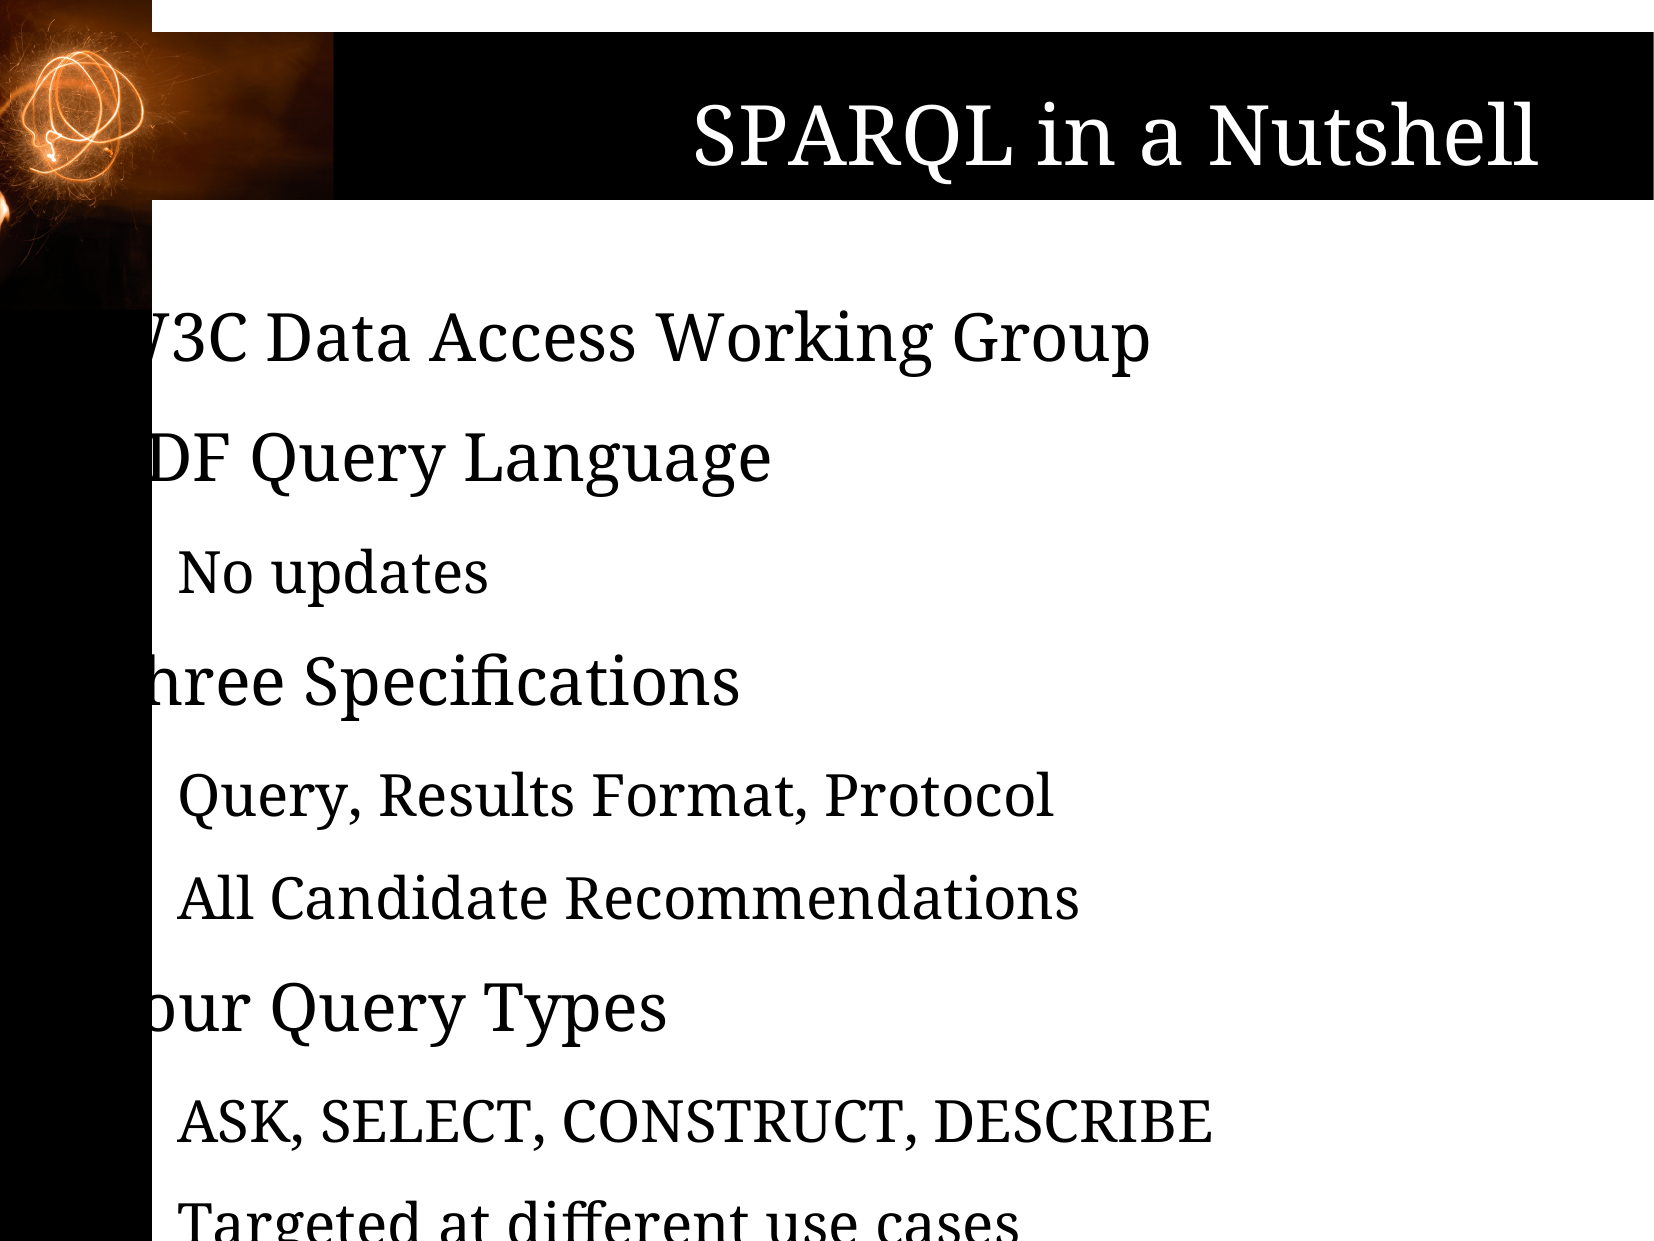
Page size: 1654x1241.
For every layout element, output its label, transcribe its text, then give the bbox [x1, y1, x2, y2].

picture [0, 0, 372, 1241]
list W3C Data Access Working Group RDF Query Language No updates Three Specifications Query, Results Format, Protocol All Candidate Recommendations Four Query Types ASK, SELECT, CONSTRUCT, DESCRIBE Targeted at different use cases [82, 290, 1571, 1137]
title SPARQL in a Nutshell [372, 29, 1654, 237]
